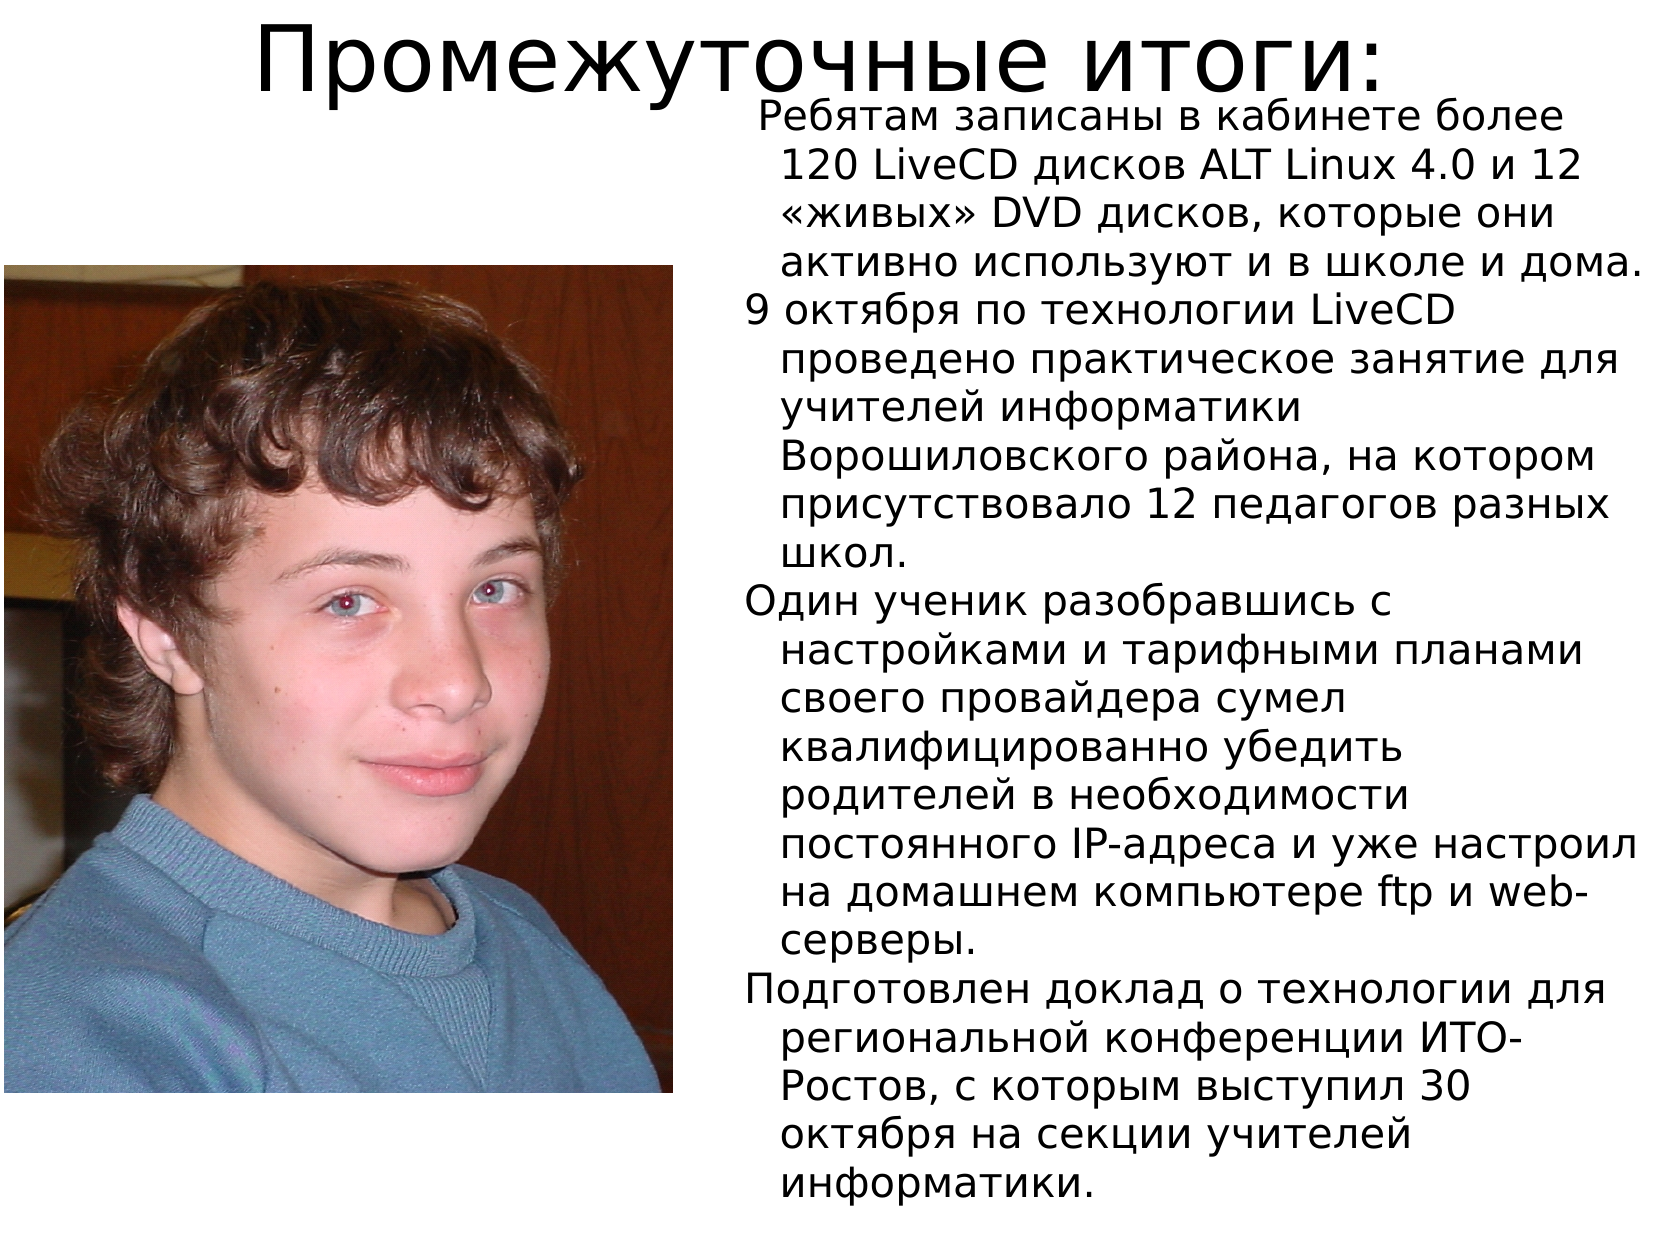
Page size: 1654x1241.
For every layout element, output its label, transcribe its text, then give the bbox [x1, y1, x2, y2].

subtitle Ребятам записаны в кабинете более 120 LiveCD дисков ALT Linux 4.0 и 12 «живых» DVD дисков, которые они активно используют и в школе и дома. 9 октября по технологии LiveCD проведено практическое занятие для учителей информатики Ворошиловского района, на котором присутствовало 12 педагогов разных школ. Один ученик разобравшись с настройками и тарифными планами своего провайдера сумел квалифицированно убедить родителей в необходимости постоянного IP-адреса и уже настроил на домашнем компьютере ftp и web-серверы. Подготовлен доклад о технологии для региональной конференции ИТО-Ростов, с которым выступил 30 октября на секции учителей информатики. [708, 92, 1654, 1208]
picture [4, 265, 673, 1093]
title Промежуточные итоги: [76, 0, 1565, 121]
